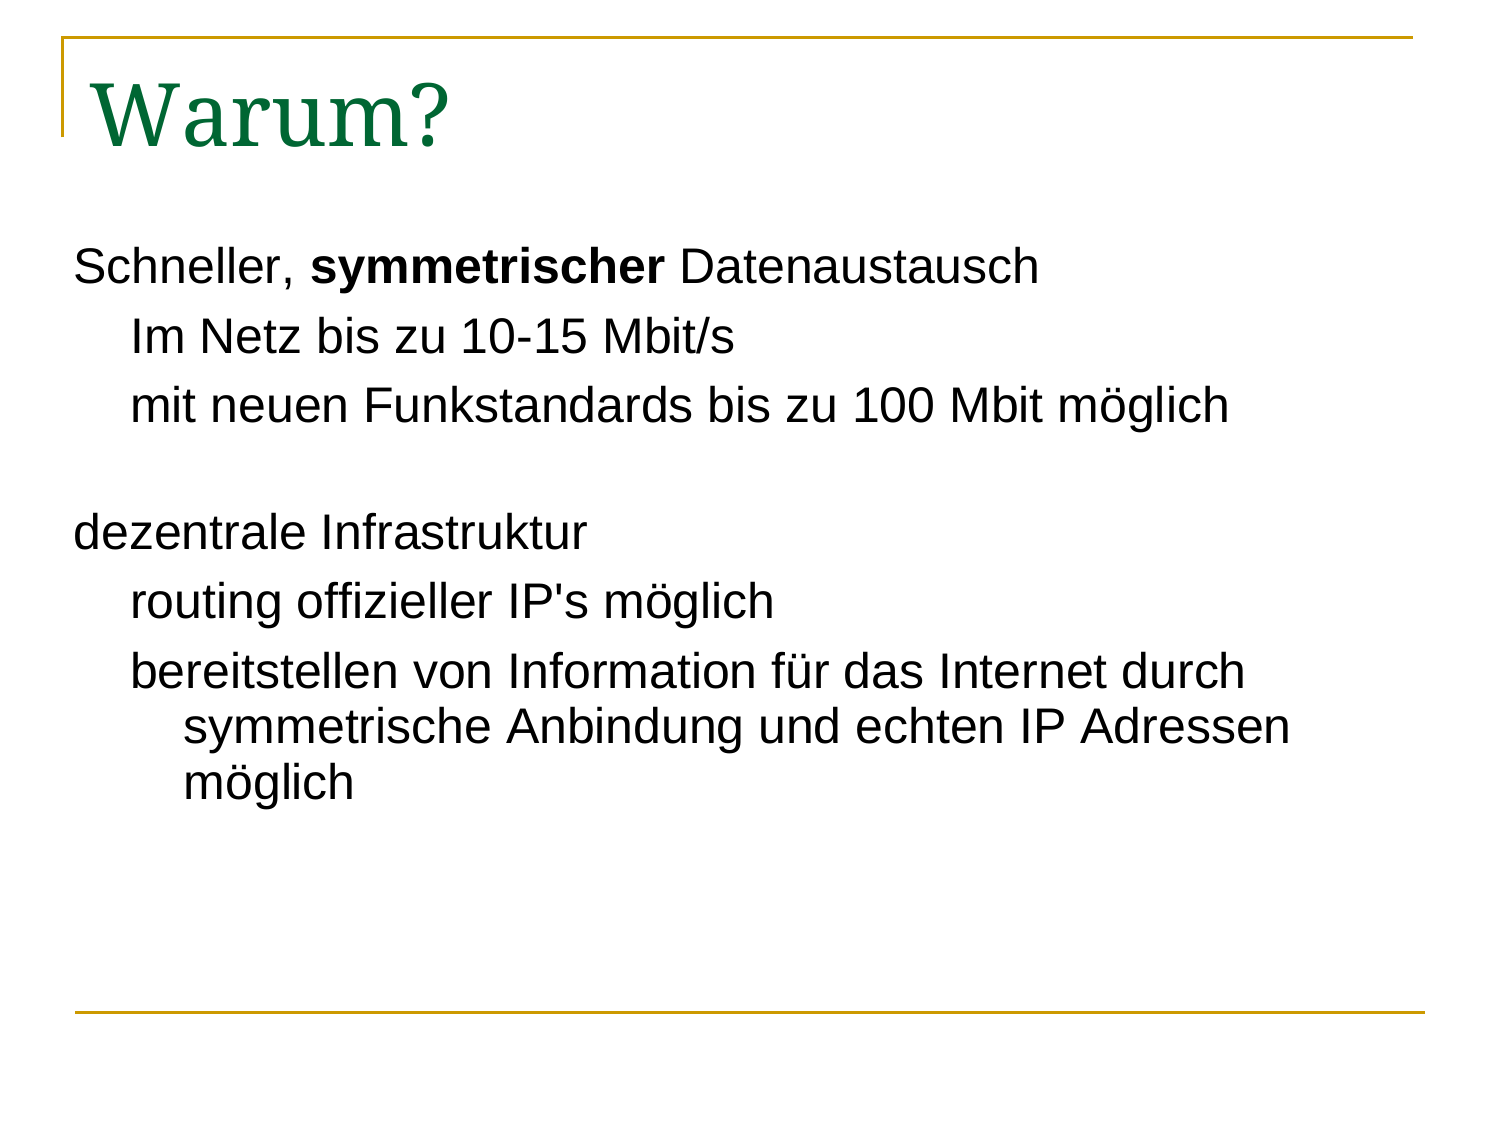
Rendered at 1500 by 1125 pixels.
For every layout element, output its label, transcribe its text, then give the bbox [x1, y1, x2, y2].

list Schneller, symmetrischer Datenaustausch Im Netz bis zu 10-15 Mbit/s mit neuen Funkstandards bis zu 100 Mbit möglich dezentrale Infrastruktur routing offizieller IP's möglich bereitstellen von Information für das Internet durch symmetrische Anbindung und echten IP Adressen möglich [59, 231, 1410, 975]
title Warum? [75, 45, 1426, 233]
